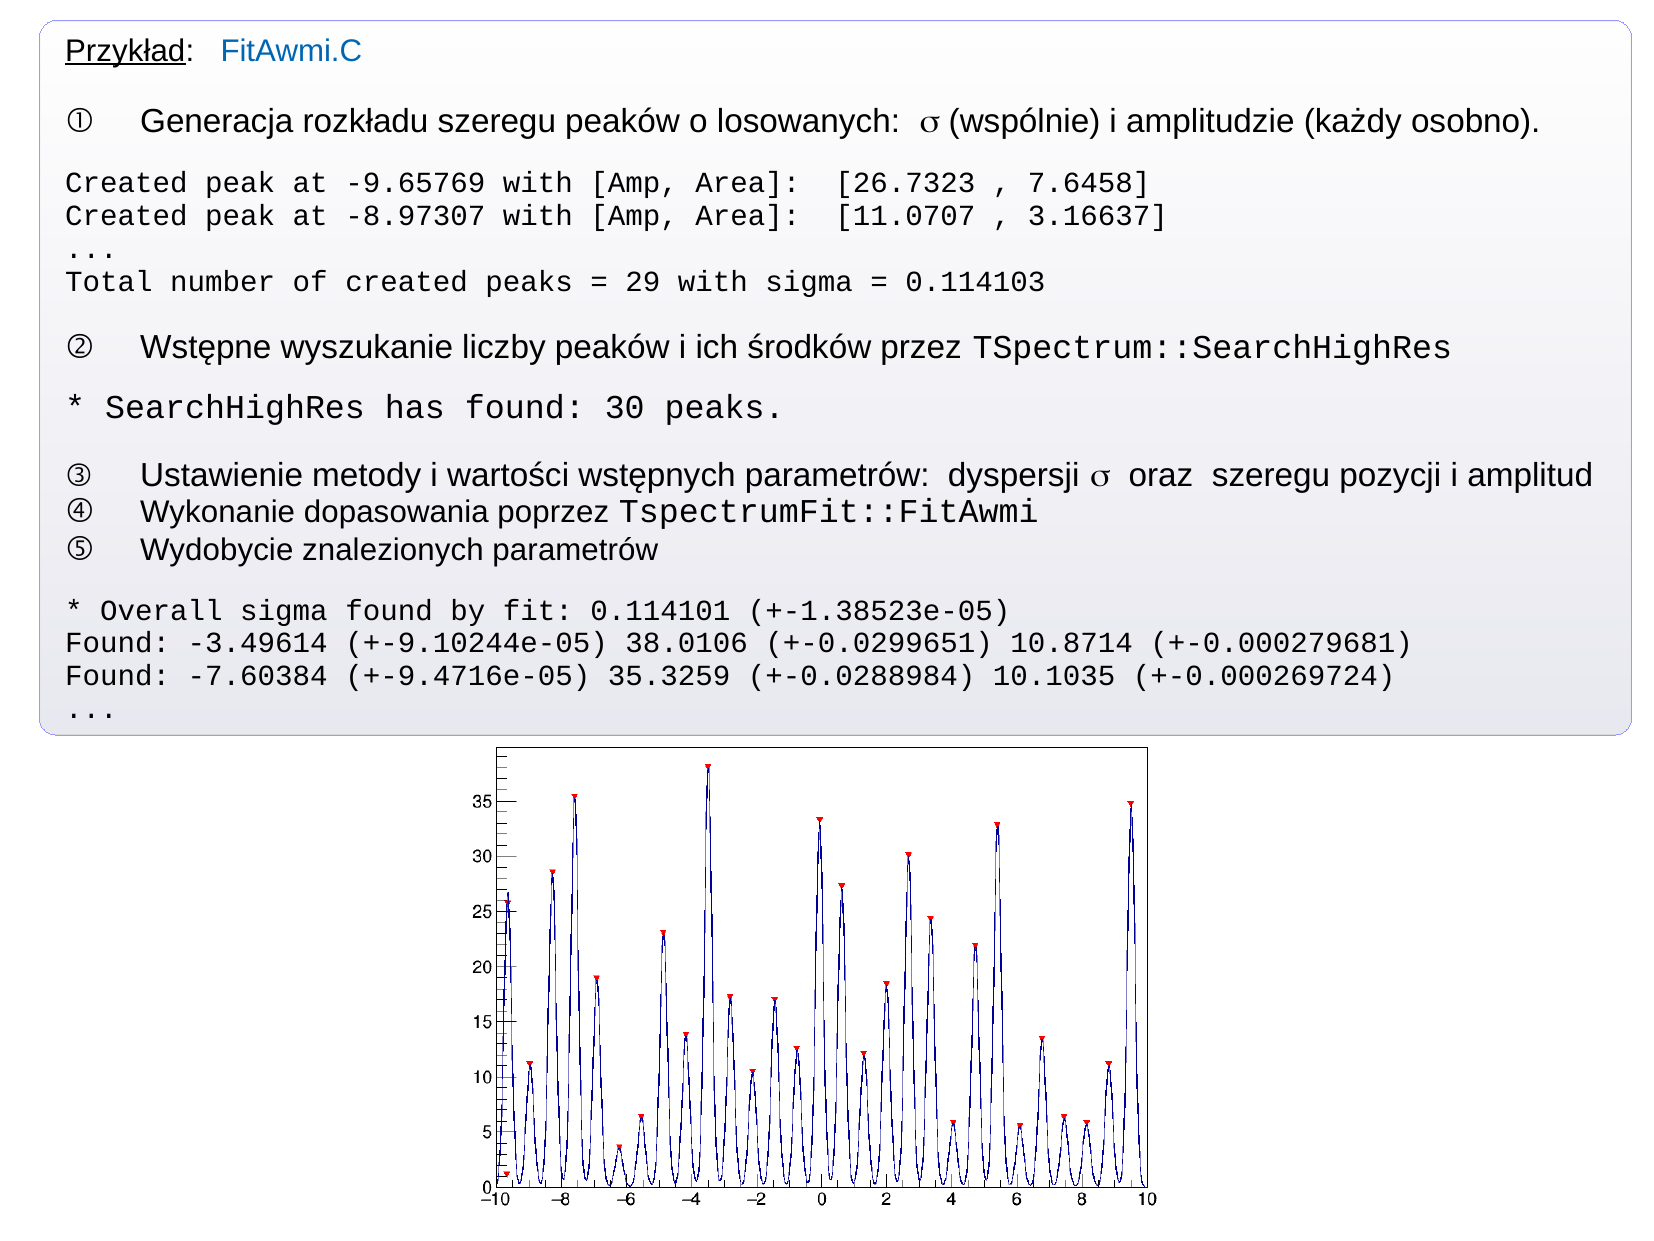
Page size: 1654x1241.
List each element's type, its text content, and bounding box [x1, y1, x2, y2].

text_box [39, 20, 1627, 734]
text_box Przykład: FitAwmi.C  Generacja rozkładu szeregu peaków o losowanych: σ (wspólnie) i amplitudzie (każdy osobno). Created peak at -9.65769 with [Amp, Area]: [26.7323 , 7.6458] Created peak at -8.97307 with [Amp, Area]: [11.0707 , 3.16637] ... Total number of created peaks = 29 with sigma = 0.114103  Wstępne wyszukanie liczby peaków i ich środków przez TSpectrum::SearchHighRes * SearchHighRes has found: 30 peaks.  Ustawienie metody i wartości wstępnych parametrów: dyspersji σ oraz szeregu pozycji i amplitud  Wykonanie dopasowania poprzez TspectrumFit::FitAwmi ⑤ Wydobycie znalezionych parametrów * Overall sigma found by fit: 0.114101 (+-1.38523e-05) Found: -3.49614 (+-9.10244e-05) 38.0106 (+-0.0299651) 10.8714 (+-0.000279681) Found: -7.60384 (+-9.4716e-05) 35.3259 (+-0.0288984) 10.1035 (+-0.000269724) ... [50, 25, 1632, 736]
picture [415, 736, 1228, 1241]
